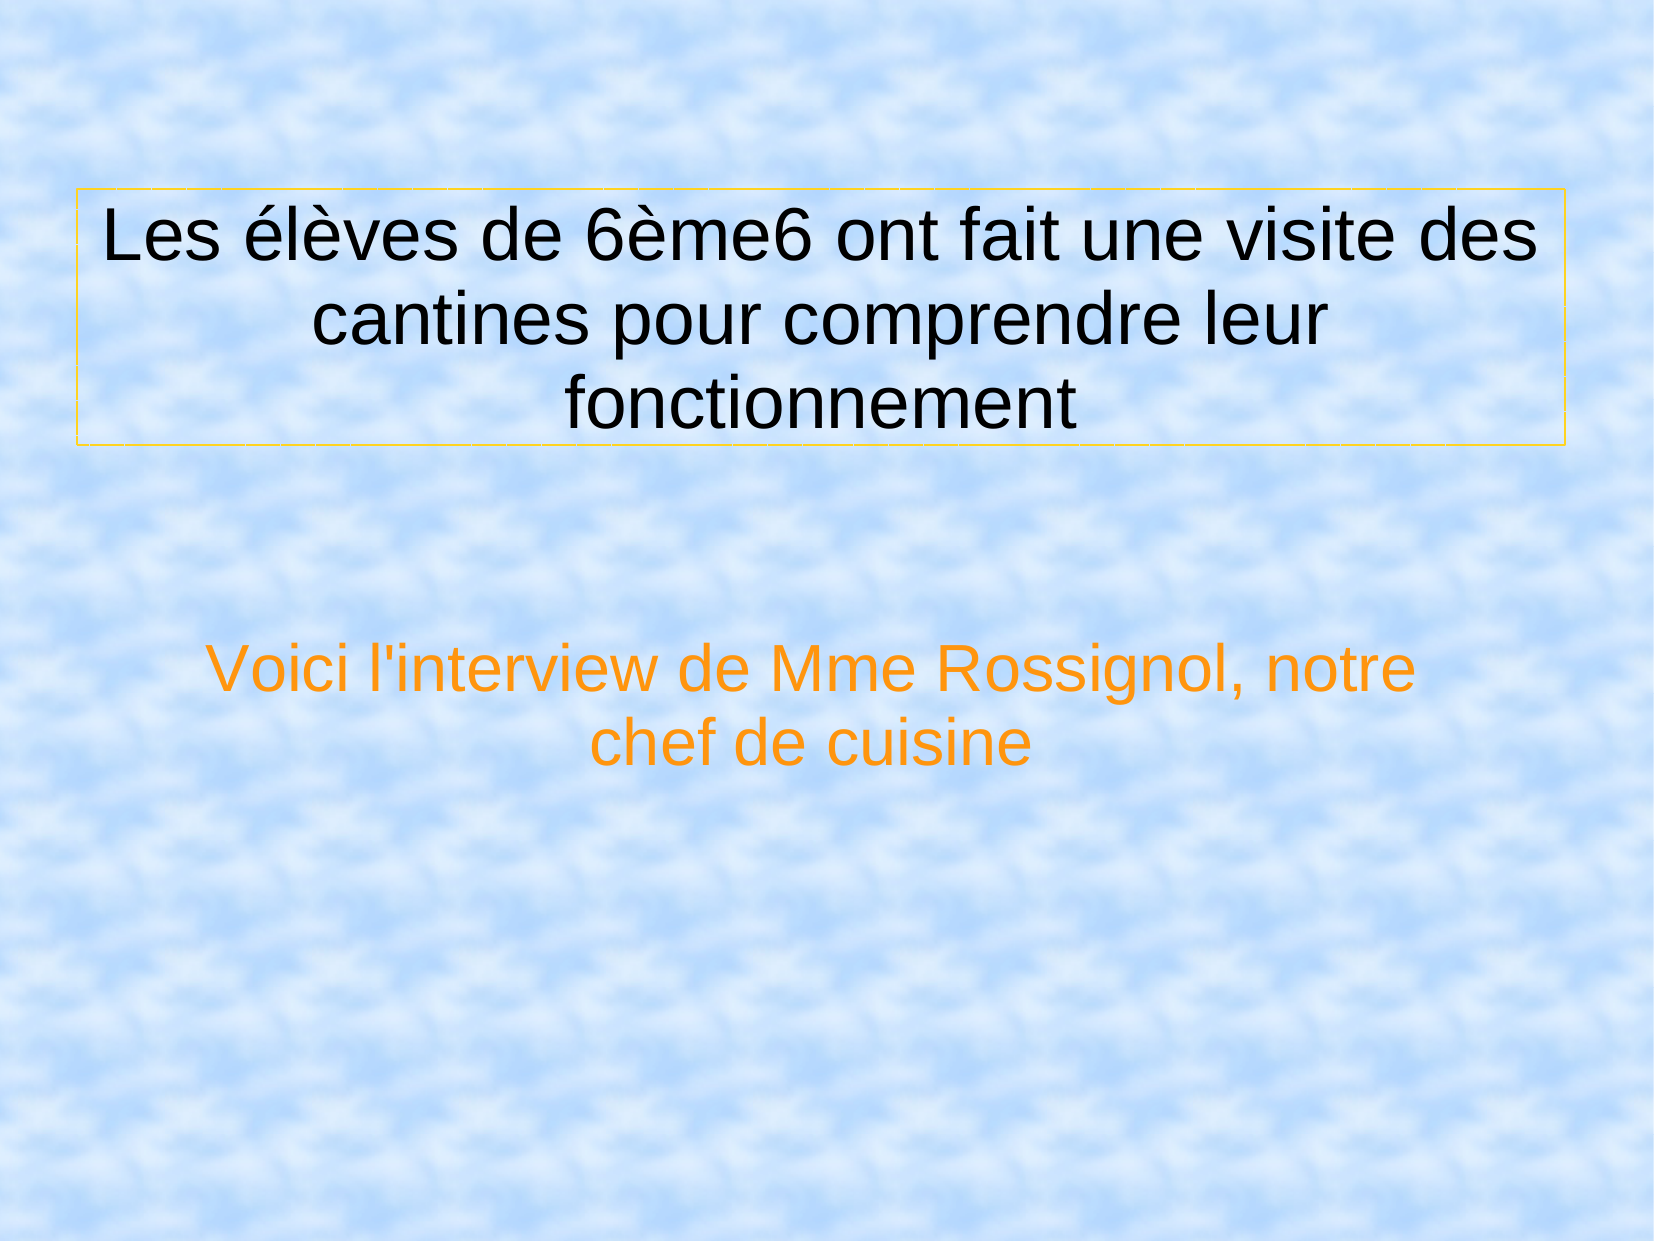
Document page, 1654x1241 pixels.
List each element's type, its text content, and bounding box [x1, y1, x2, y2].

text_box Voici l'interview de Mme Rossignol, notre chef de cuisine [147, 620, 1477, 785]
picture [0, 0, 1654, 1241]
title Les élèves de 6ème6 ont fait une visite des cantines pour comprendre leur fonctionnement [76, 188, 1565, 446]
